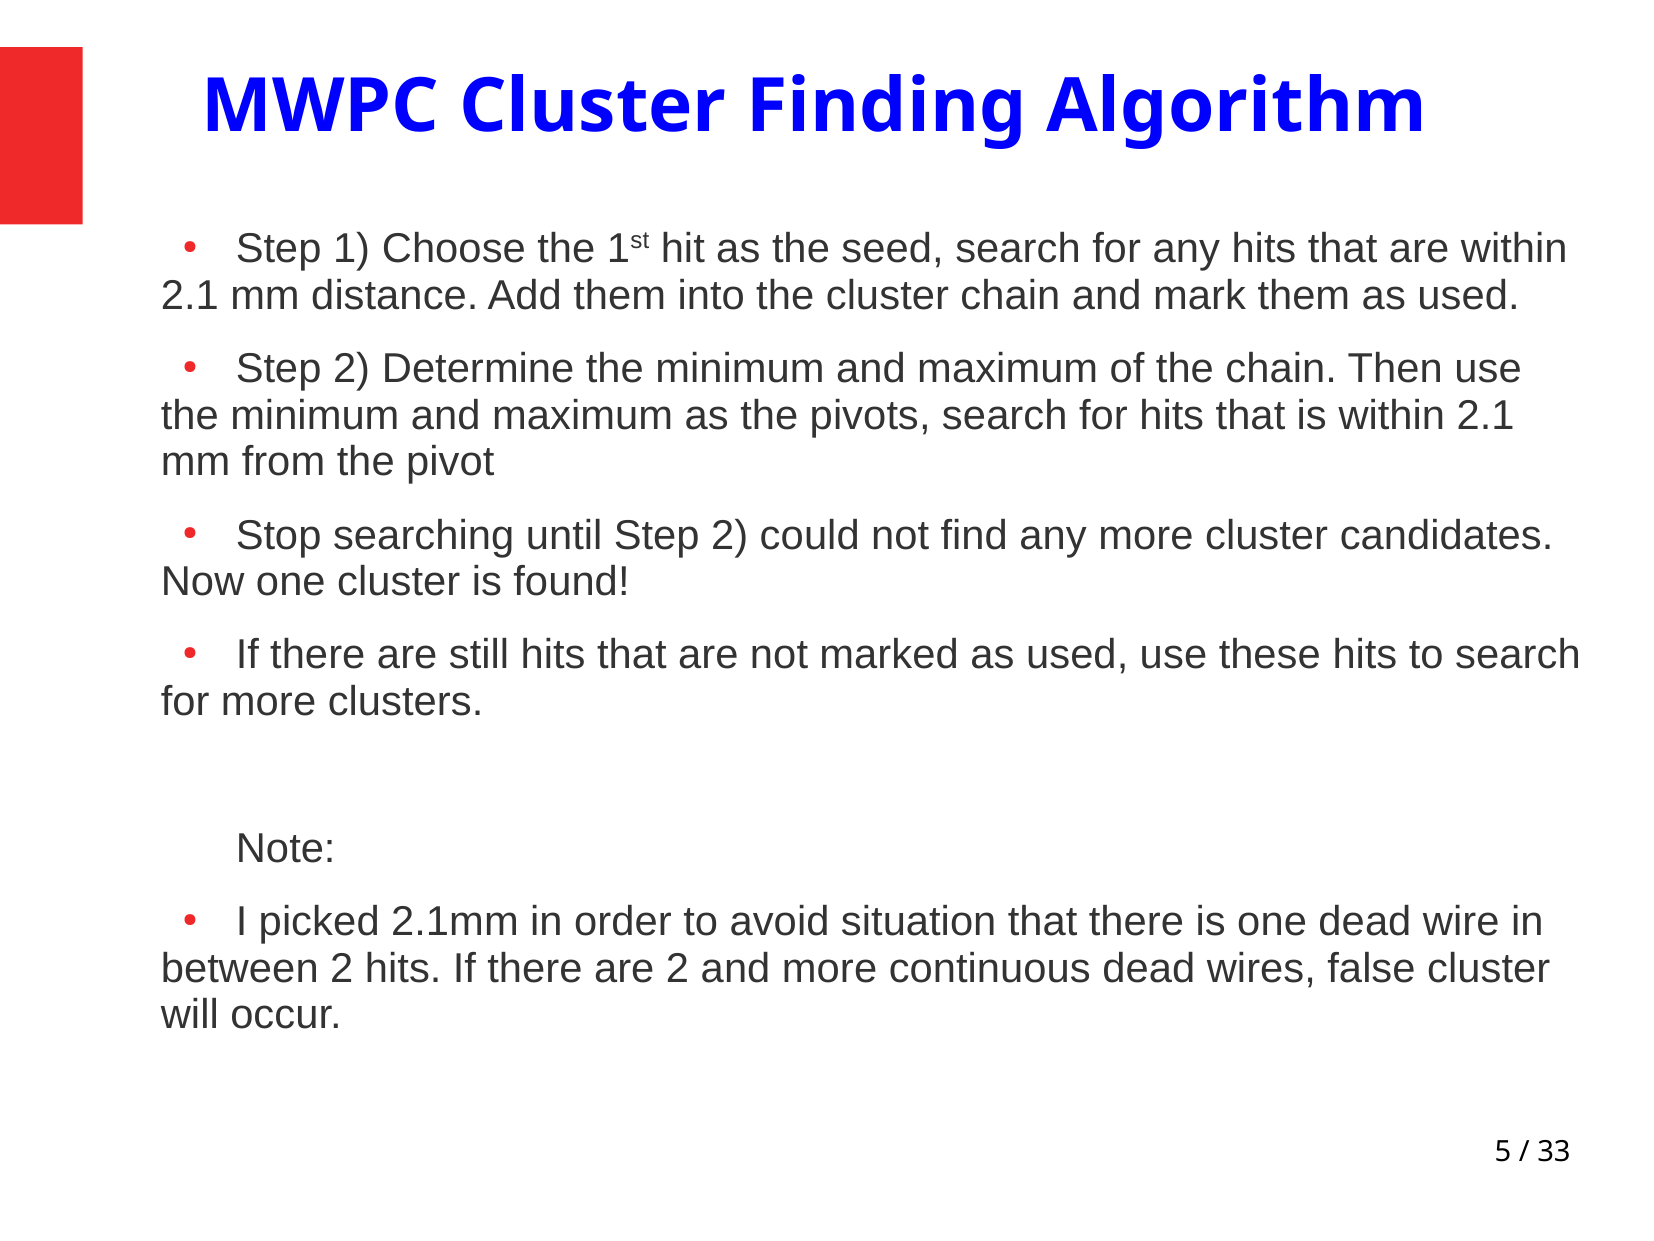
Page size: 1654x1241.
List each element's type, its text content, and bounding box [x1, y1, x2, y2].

title MWPC Cluster Finding Algorithm [88, 51, 1542, 154]
list Step 1) Choose the 1st hit as the seed, search for any hits that are within 2.1 mm distance. Add them into the cluster chain and mark them as used. Step 2) Determine the minimum and maximum of the chain. Then use the minimum and maximum as the pivots, search for hits that is within 2.1 mm from the pivot Stop searching until Step 2) could not find any more cluster candidates. Now one cluster is found! If there are still hits that are not marked as used, use these hits to search for more clusters. Note: I picked 2.1mm in order to avoid situation that there is one dead wire in between 2 hits. If there are 2 and more continuous dead wires, false cluster will occur. [90, 225, 1591, 1141]
